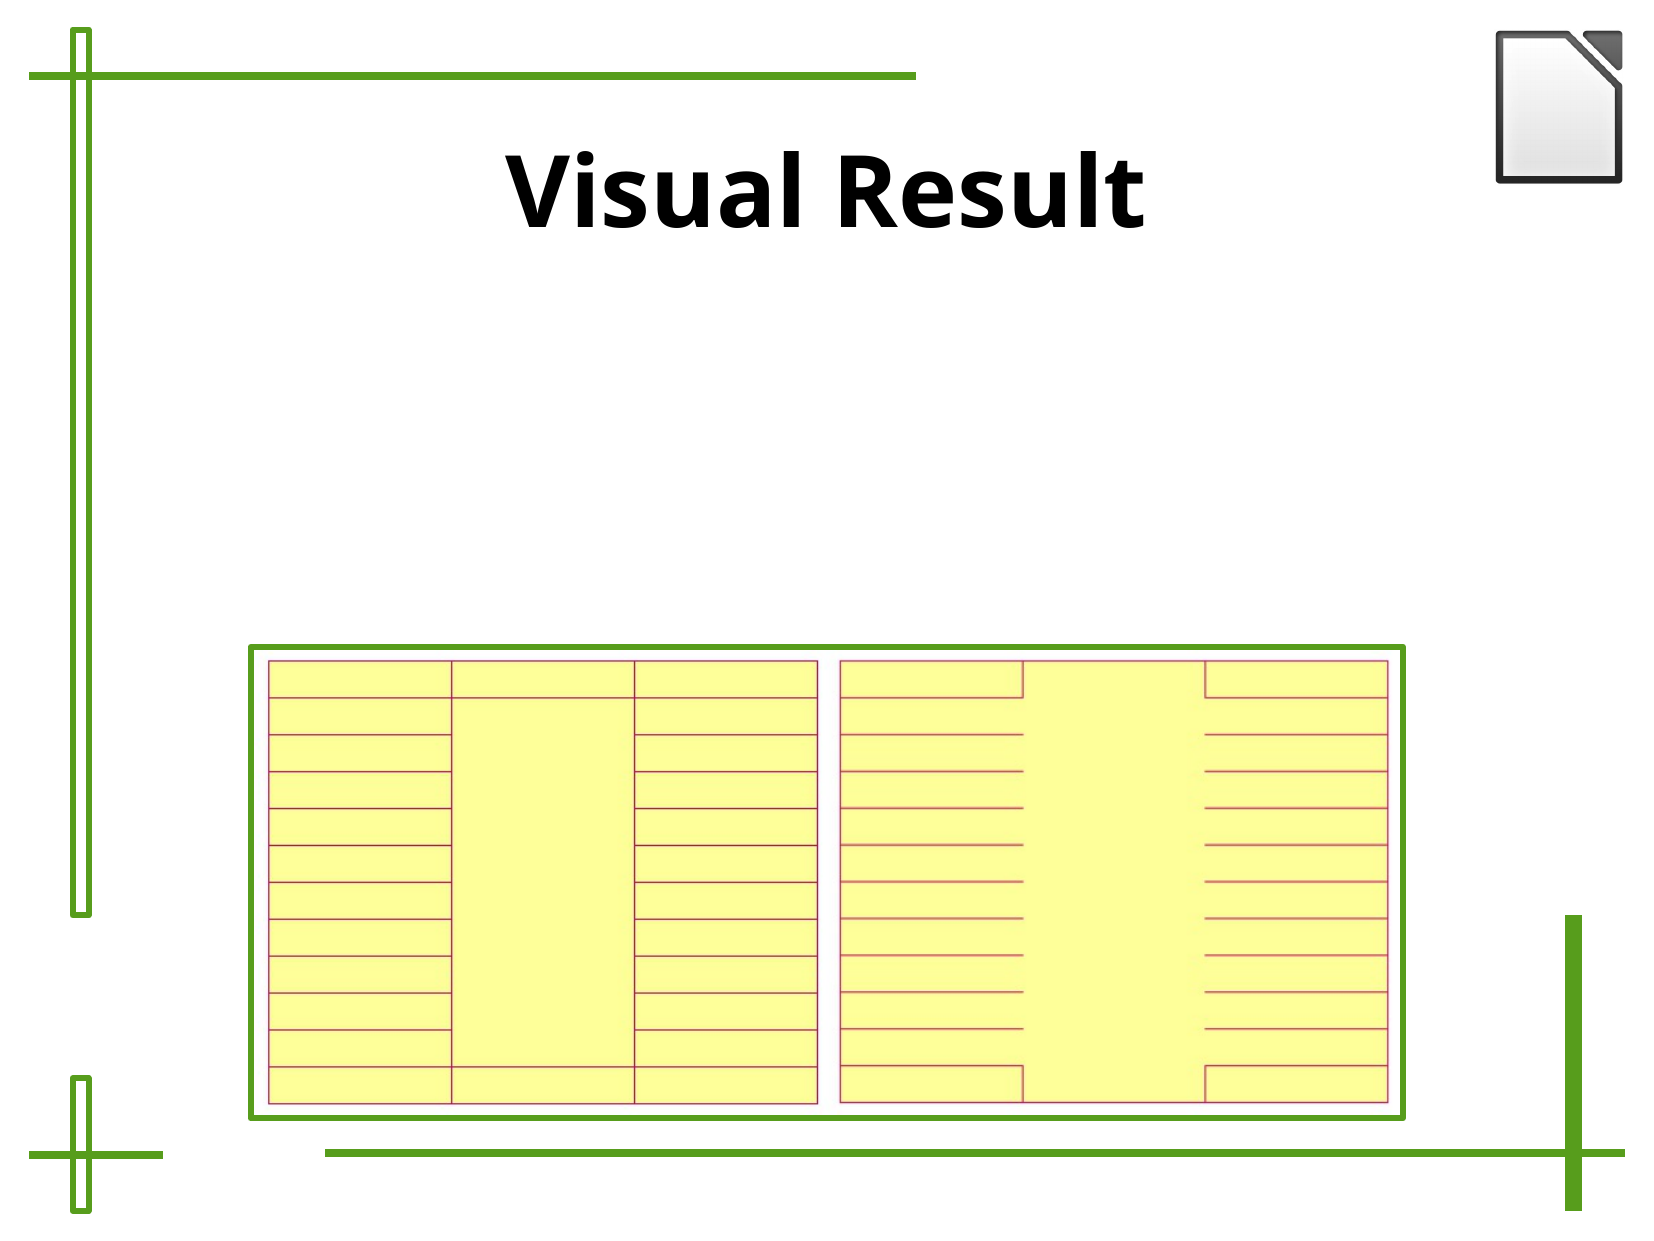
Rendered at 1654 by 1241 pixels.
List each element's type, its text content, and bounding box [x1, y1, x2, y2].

picture [253, 649, 1400, 1116]
title Visual Result [118, 118, 1536, 260]
picture [1494, 29, 1624, 186]
